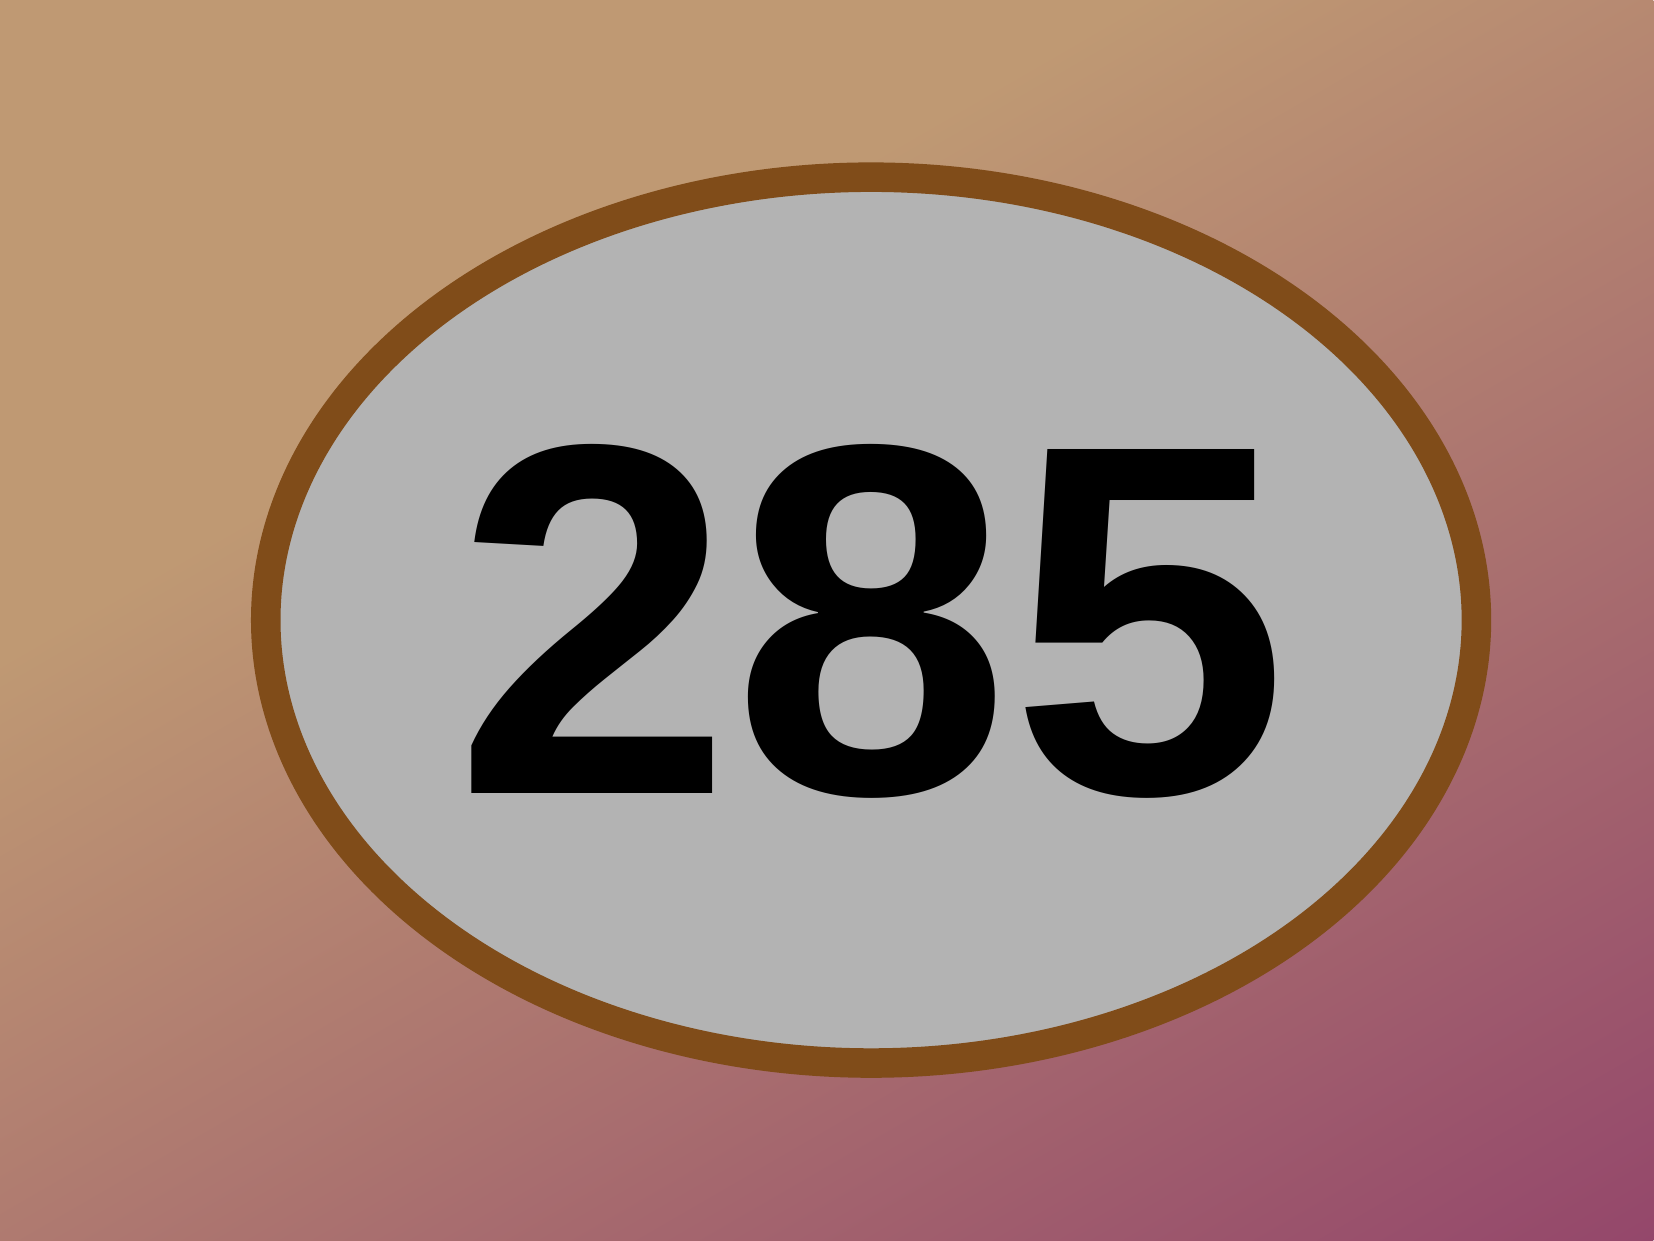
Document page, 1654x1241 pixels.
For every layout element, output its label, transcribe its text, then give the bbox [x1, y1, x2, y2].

text_box 285 [265, 177, 1477, 1064]
